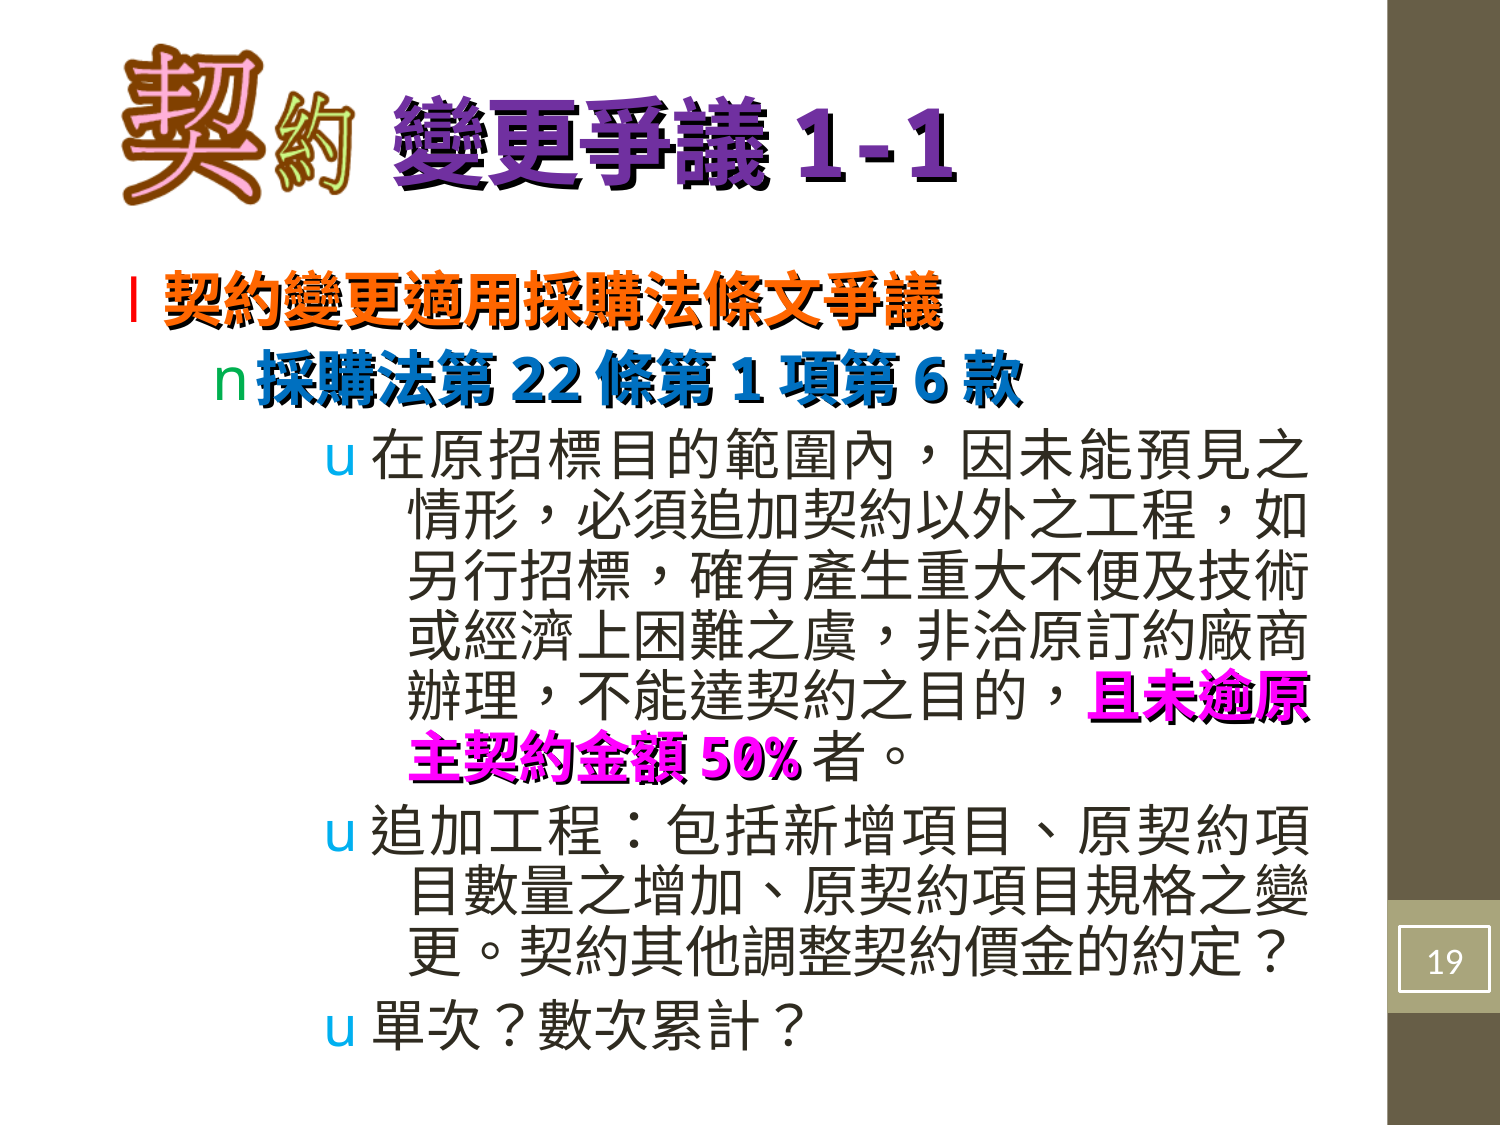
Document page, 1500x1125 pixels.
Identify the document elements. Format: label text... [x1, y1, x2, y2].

text_box 19 [1399, 926, 1490, 992]
picture [100, 36, 368, 211]
list 契約變更適用採購法條文爭議 採購法第22條第1項第6款 在原招標目的範圍內，因未能預見之情形，必須追加契約以外之工程，如另行招標，確有產生重大不便及技術或經濟上困難之虞，非洽原訂約廠商辦理，不能達契約之目的，且未逾原主契約金額50%者。 追加工程：包括新增項目、原契約項目數量之增加、原契約項目規格之變更。契約其他調整契約價金的約定？ 單次？數次累計？ [75, 262, 1326, 1106]
title 變更爭議1-1 [75, 45, 1326, 233]
